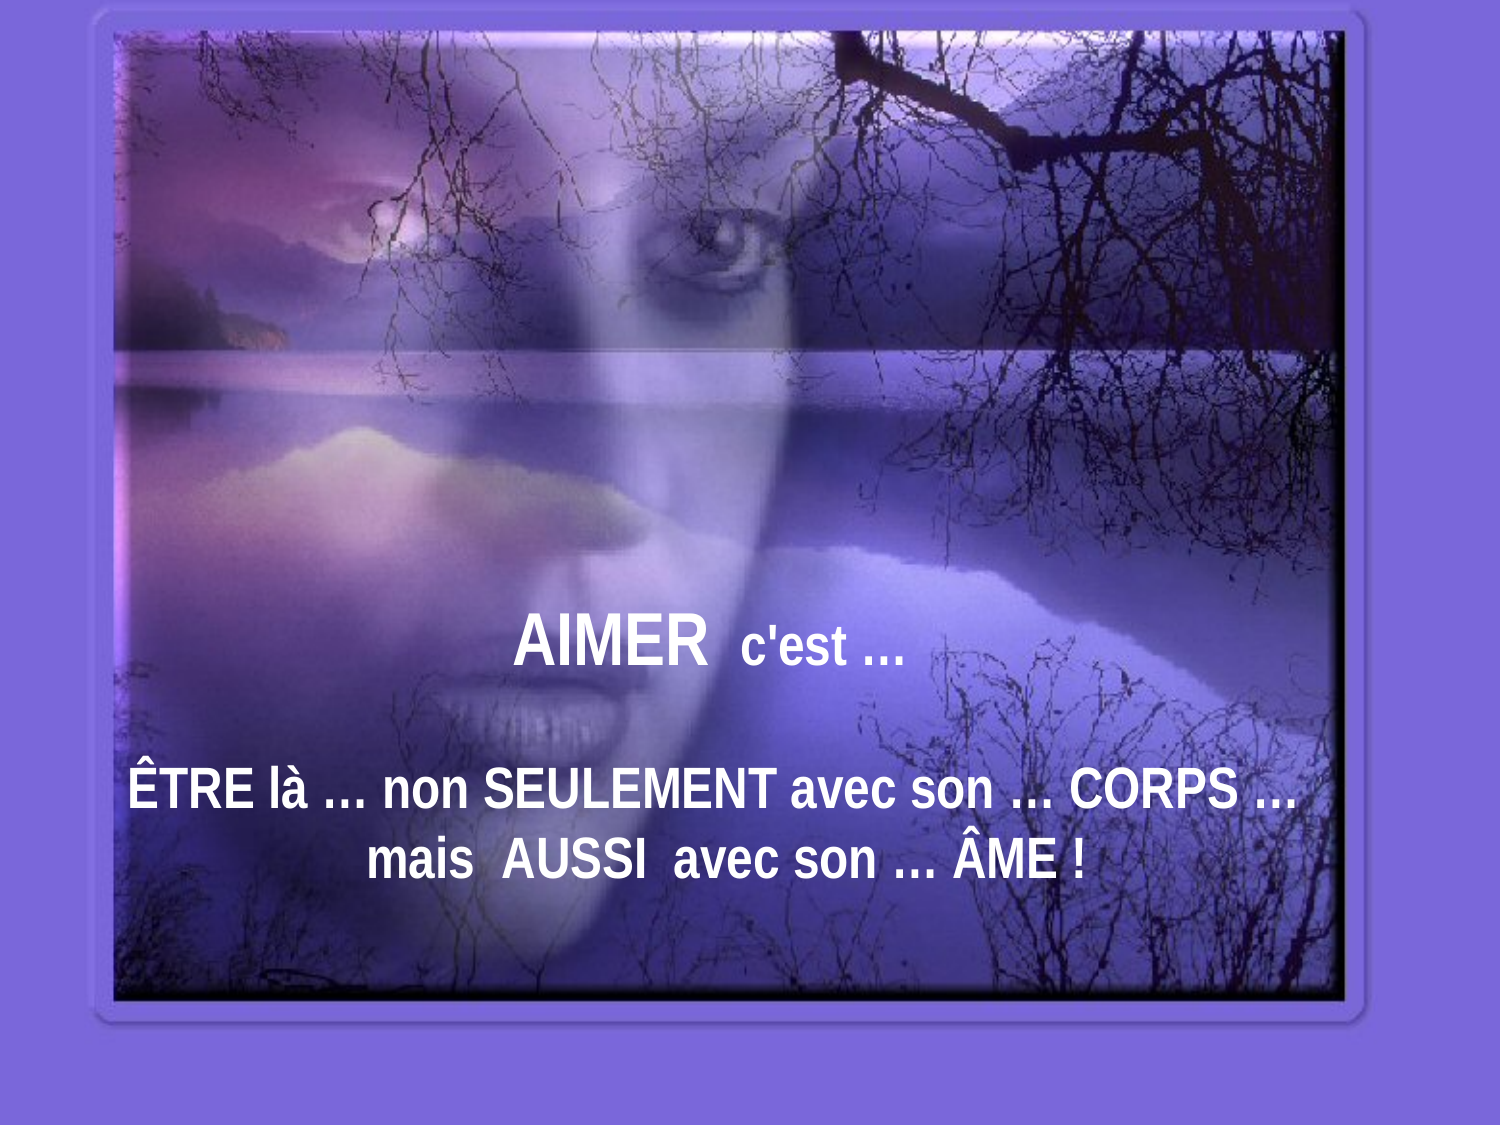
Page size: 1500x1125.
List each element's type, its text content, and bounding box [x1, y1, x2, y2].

picture [0, 0, 1500, 1125]
text_box AIMER c'est … ÊTRE là … non SEULEMENT avec son … CORPS … mais AUSSI avec son … ÂME ! [99, 582, 1338, 969]
